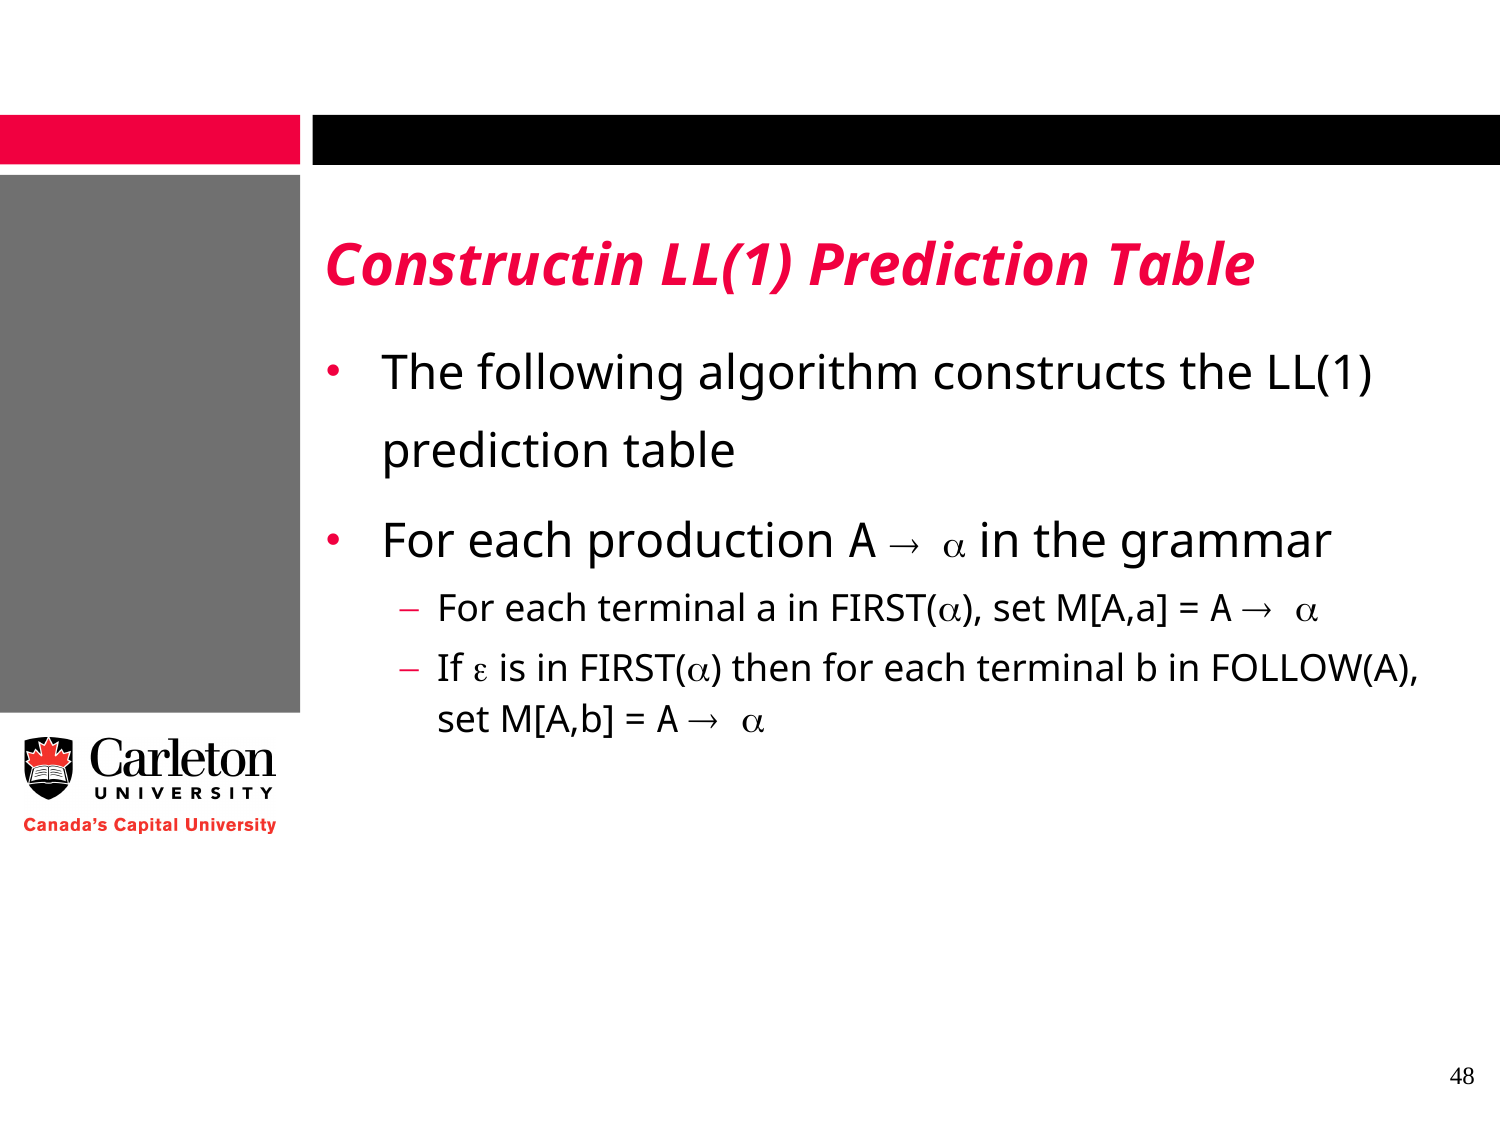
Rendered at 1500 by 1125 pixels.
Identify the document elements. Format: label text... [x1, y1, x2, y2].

title Constructin LL(1) Prediction Table [324, 187, 1450, 324]
picture [24, 737, 276, 834]
list The following algorithm constructs the LL(1) prediction table For each production A  a in the grammar For each terminal a in FIRST(a), set M[A,a] = A  a If e is in FIRST(a) then for each terminal b in FOLLOW(A), set M[A,b] = A  a [324, 324, 1450, 1068]
